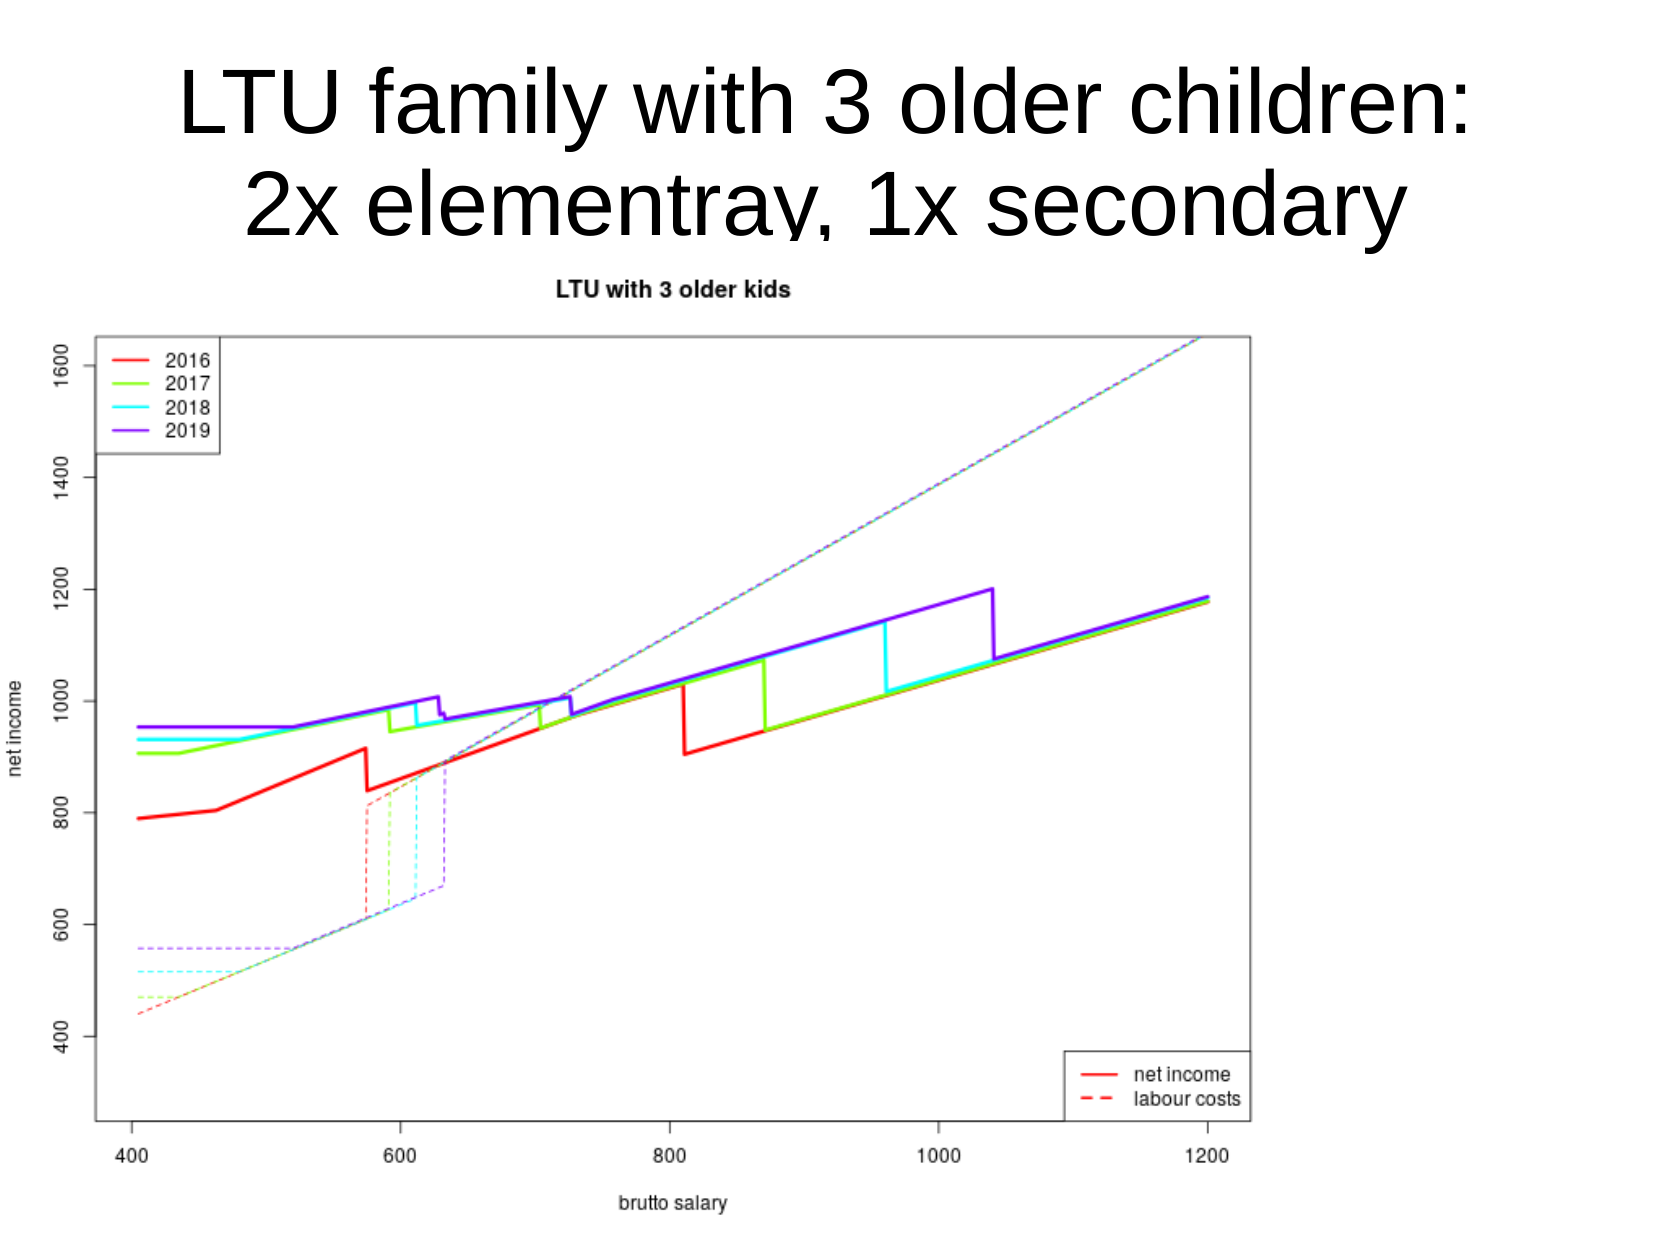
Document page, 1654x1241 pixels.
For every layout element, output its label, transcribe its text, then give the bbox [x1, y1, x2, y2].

picture [0, 241, 1300, 1241]
title LTU family with 3 older children: 2x elementray, 1x secondary [82, 49, 1571, 257]
